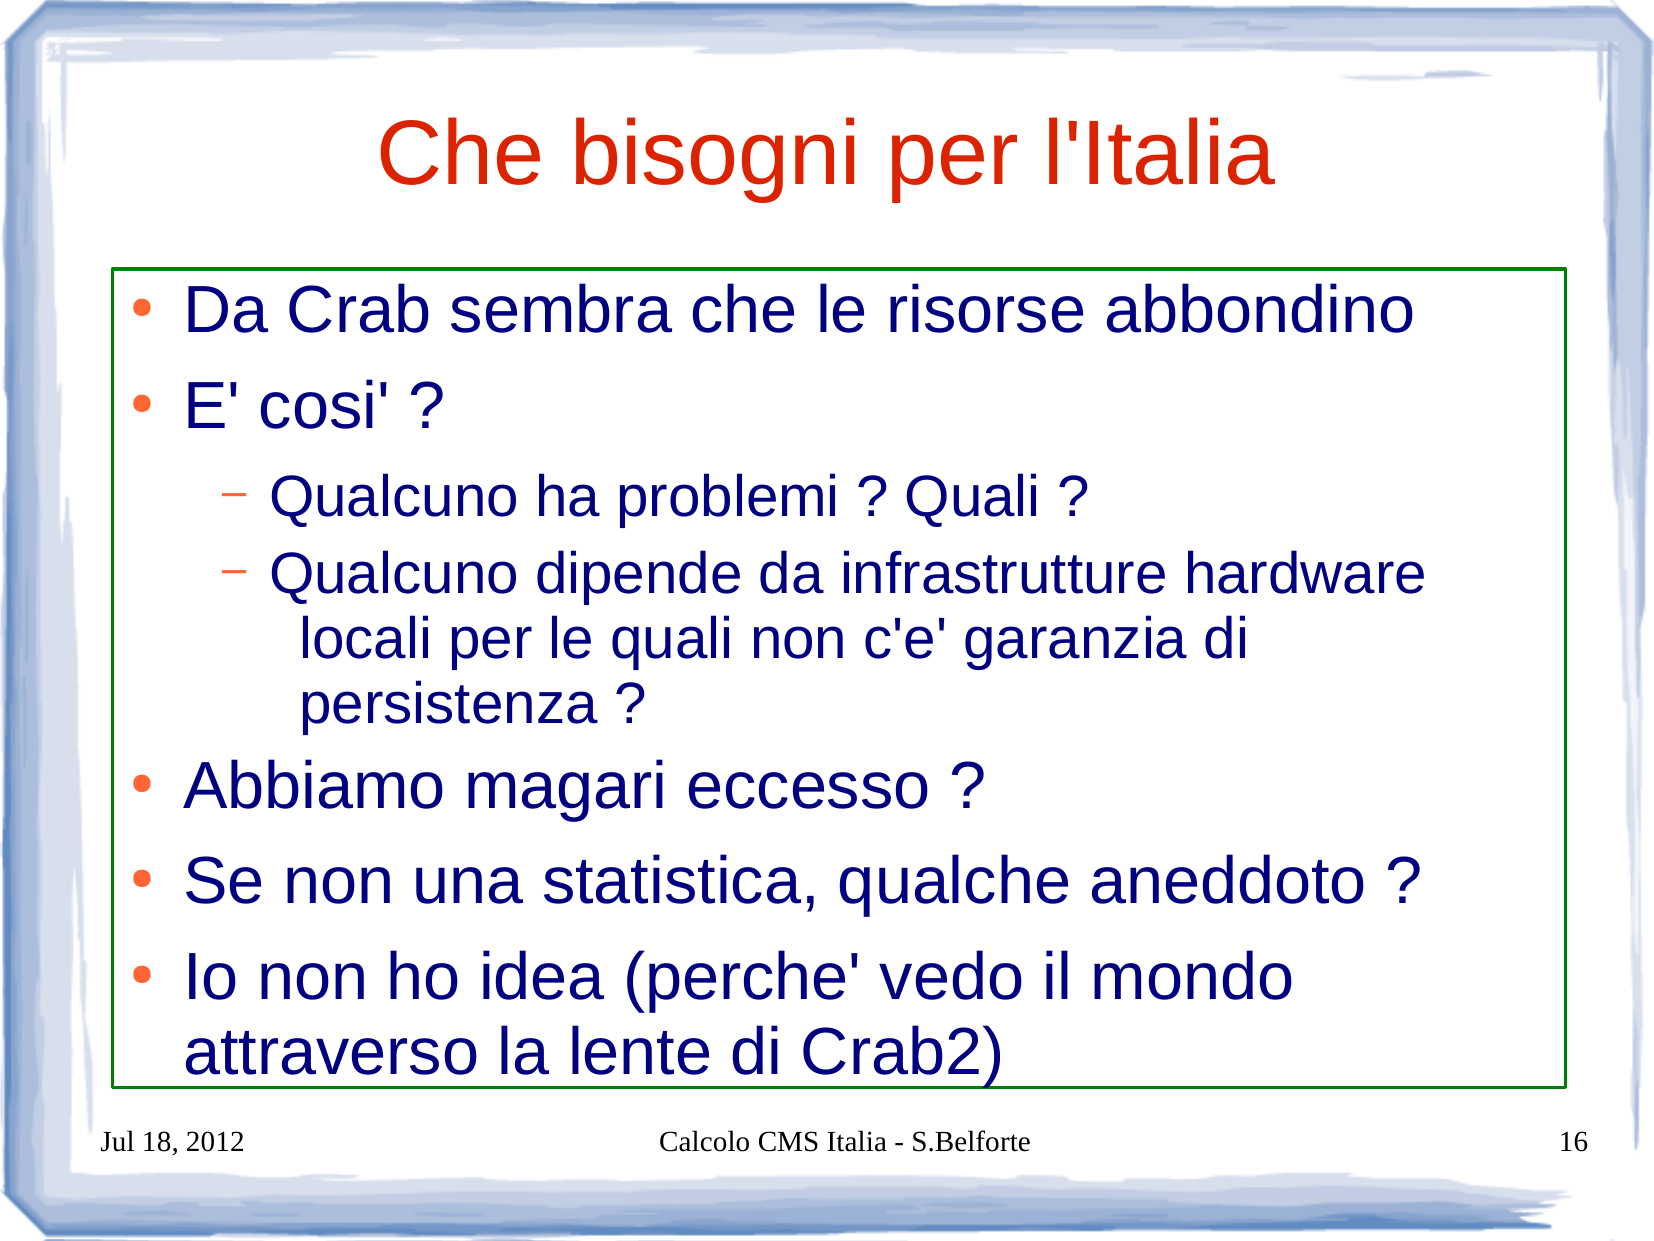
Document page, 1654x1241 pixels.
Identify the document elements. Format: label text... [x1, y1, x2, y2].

list Da Crab sembra che le risorse abbondino E' cosi' ? Qualcuno ha problemi ? Quali ? Qualcuno dipende da infrastrutture hardware locali per le quali non c'e' garanzia di persistenza ? Abbiamo magari eccesso ? Se non una statistica, qualche aneddoto ? Io non ho idea (perche' vedo il mondo attraverso la lente di Crab2) [112, 268, 1566, 1088]
title Che bisogni per l'Italia [82, 49, 1571, 257]
picture [0, 0, 1654, 1241]
